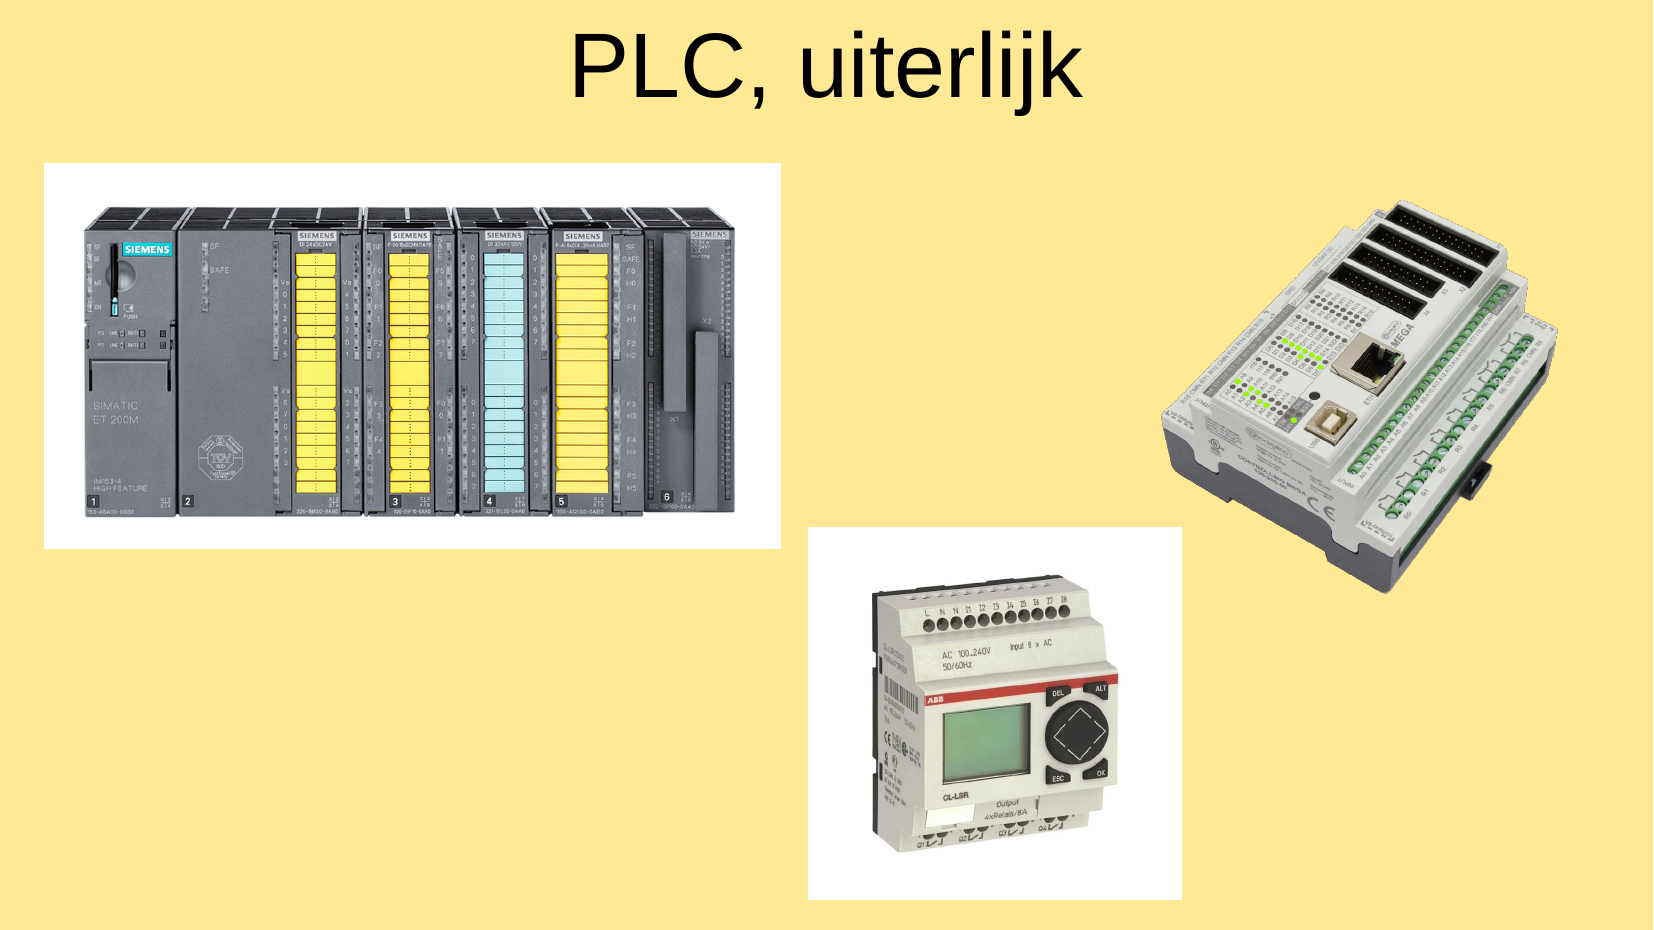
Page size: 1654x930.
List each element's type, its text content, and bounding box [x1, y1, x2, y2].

picture [44, 163, 781, 549]
picture [808, 171, 1587, 900]
title PLC, uiterlijk [82, 6, 1571, 125]
